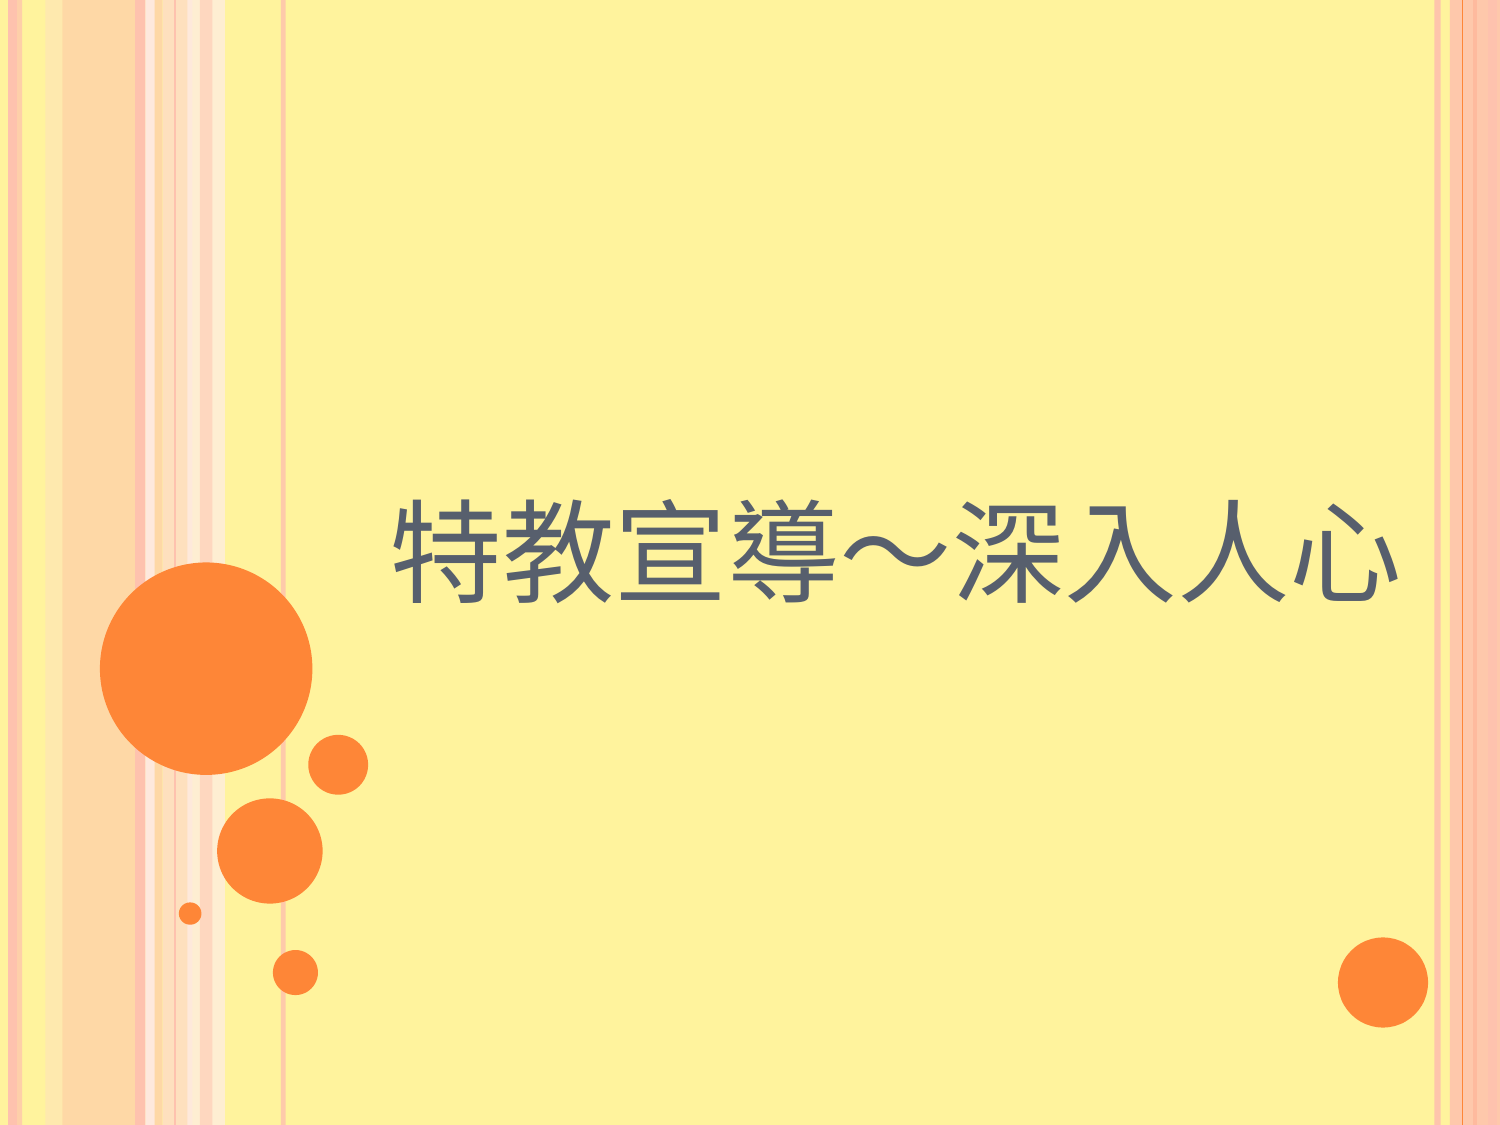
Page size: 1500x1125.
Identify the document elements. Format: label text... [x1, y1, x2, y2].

title 特教宣導～深入人心 [375, 474, 1459, 812]
